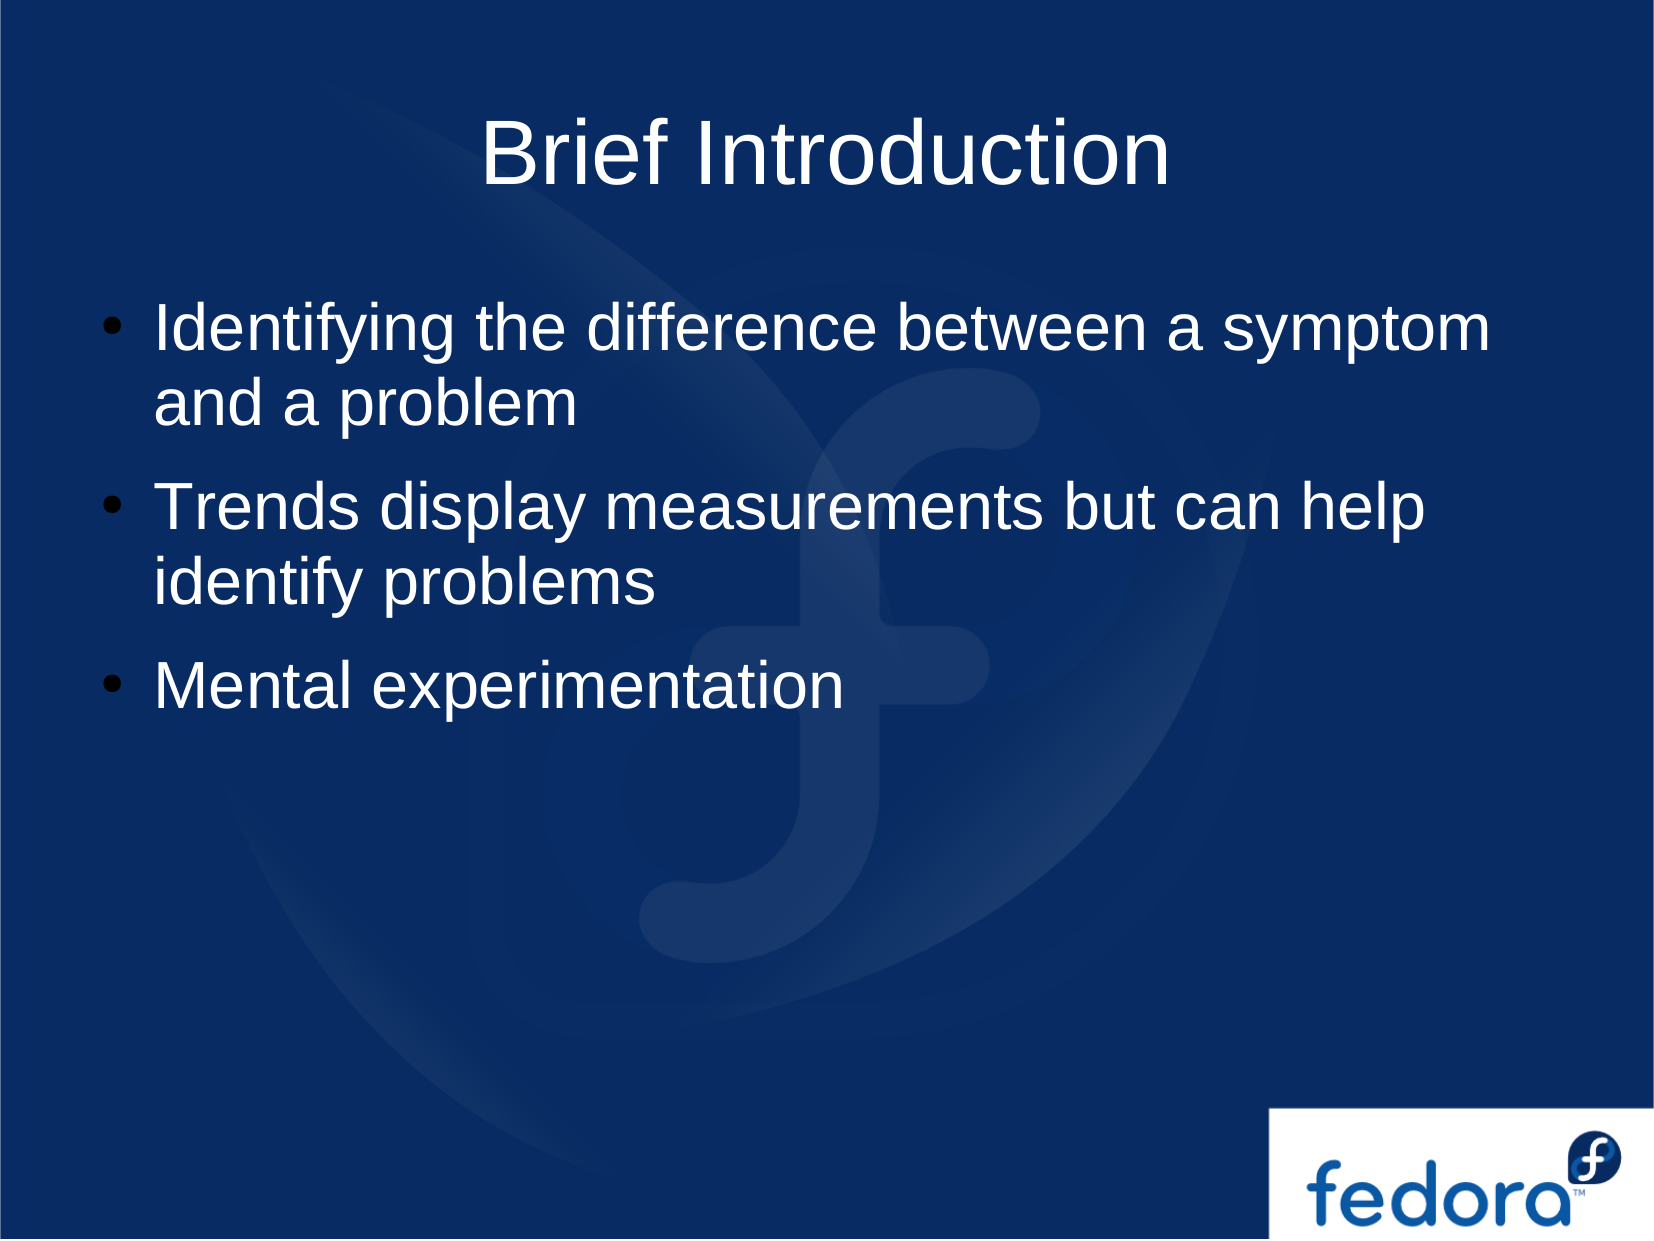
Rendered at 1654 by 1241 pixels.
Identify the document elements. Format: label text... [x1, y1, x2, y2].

list Identifying the difference between a symptom and a problem Trends display measurements but can help identify problems Mental experimentation [82, 290, 1571, 1094]
picture [0, 0, 1654, 1239]
title Brief Introduction [82, 56, 1571, 250]
